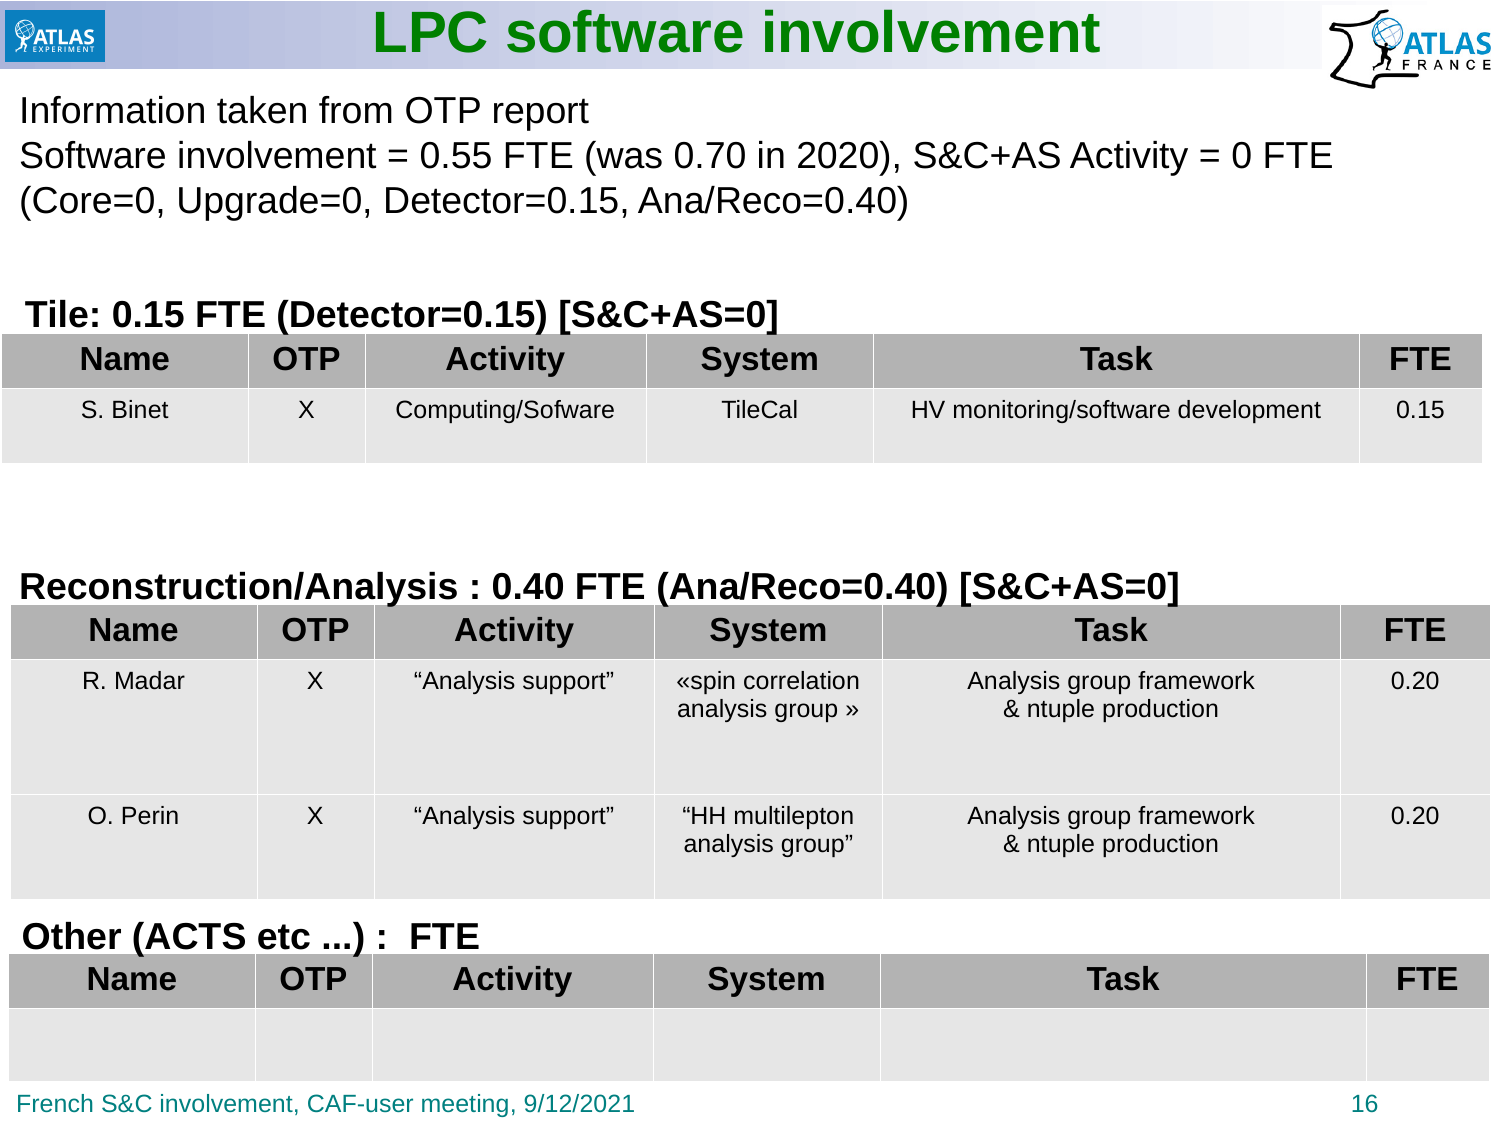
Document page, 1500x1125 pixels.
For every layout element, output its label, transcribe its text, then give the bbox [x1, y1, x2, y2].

table_cell “Analysis support” [375, 660, 654, 794]
table_cell 0.20 [1341, 795, 1490, 899]
table_header Task [883, 651, 1340, 659]
table_cell [373, 1009, 653, 1081]
table_cell Computing/Sofware [366, 389, 646, 463]
table_cell [256, 1009, 372, 1081]
text_box Other (ACTS etc ...) : FTE [6, 904, 1189, 1001]
table_header FTE [1341, 605, 1490, 659]
table_cell R. Madar [11, 660, 257, 794]
table_cell X [258, 660, 374, 794]
text_box Tile: 0.15 FTE (Detector=0.15) [S&C+AS=0] [10, 282, 1192, 379]
table_header System [647, 379, 873, 388]
text_box Reconstruction/Analysis : 0.40 FTE (Ana/Reco=0.40) [S&C+AS=0] [4, 554, 1382, 651]
table_header System [654, 1001, 880, 1008]
table_cell [654, 1009, 880, 1081]
table_header OTP [258, 651, 374, 659]
table_cell “HH multilepton analysis group” [655, 795, 882, 899]
table_cell 0.15 [1360, 389, 1482, 463]
table_cell X [258, 795, 374, 899]
table_header Task [881, 954, 1366, 1008]
table_cell [9, 1009, 255, 1081]
table_cell X [249, 389, 365, 463]
table_header OTP [249, 379, 365, 388]
table_header OTP [256, 1001, 372, 1008]
table_cell “Analysis support” [375, 795, 654, 899]
text_box Information taken from OTP report Software involvement = 0.55 FTE (was 0.70 in 2020), S&C+AS Activity = 0 FTE (Core=0, Upgrade=0, Detector=0.15, Ana/Reco=0.40) [4, 79, 1469, 259]
table_header FTE [1360, 334, 1482, 388]
table_header FTE [1367, 954, 1489, 1008]
table_cell «spin correlation analysis group » [655, 660, 882, 794]
text_box LPC software involvement [5, 0, 1500, 118]
table_header Activity [375, 651, 654, 659]
table_header Task [874, 334, 1359, 388]
table_cell Analysis group framework & ntuple production [883, 660, 1340, 794]
table_header Name [2, 334, 248, 388]
table_cell HV monitoring/software development [874, 389, 1359, 463]
table_header Activity [373, 1001, 653, 1008]
table_cell O. Perin [11, 795, 257, 899]
table_header Name [11, 651, 257, 659]
table_cell S. Binet [2, 389, 248, 463]
table_cell Analysis group framework & ntuple production [883, 795, 1340, 899]
table_header System [655, 651, 882, 659]
table_cell 0.20 [1341, 660, 1490, 794]
table_header Activity [366, 379, 646, 388]
table_cell [1367, 1009, 1489, 1081]
table_cell TileCal [647, 389, 873, 463]
table_header Name [9, 1001, 255, 1008]
table_cell [881, 1009, 1366, 1081]
